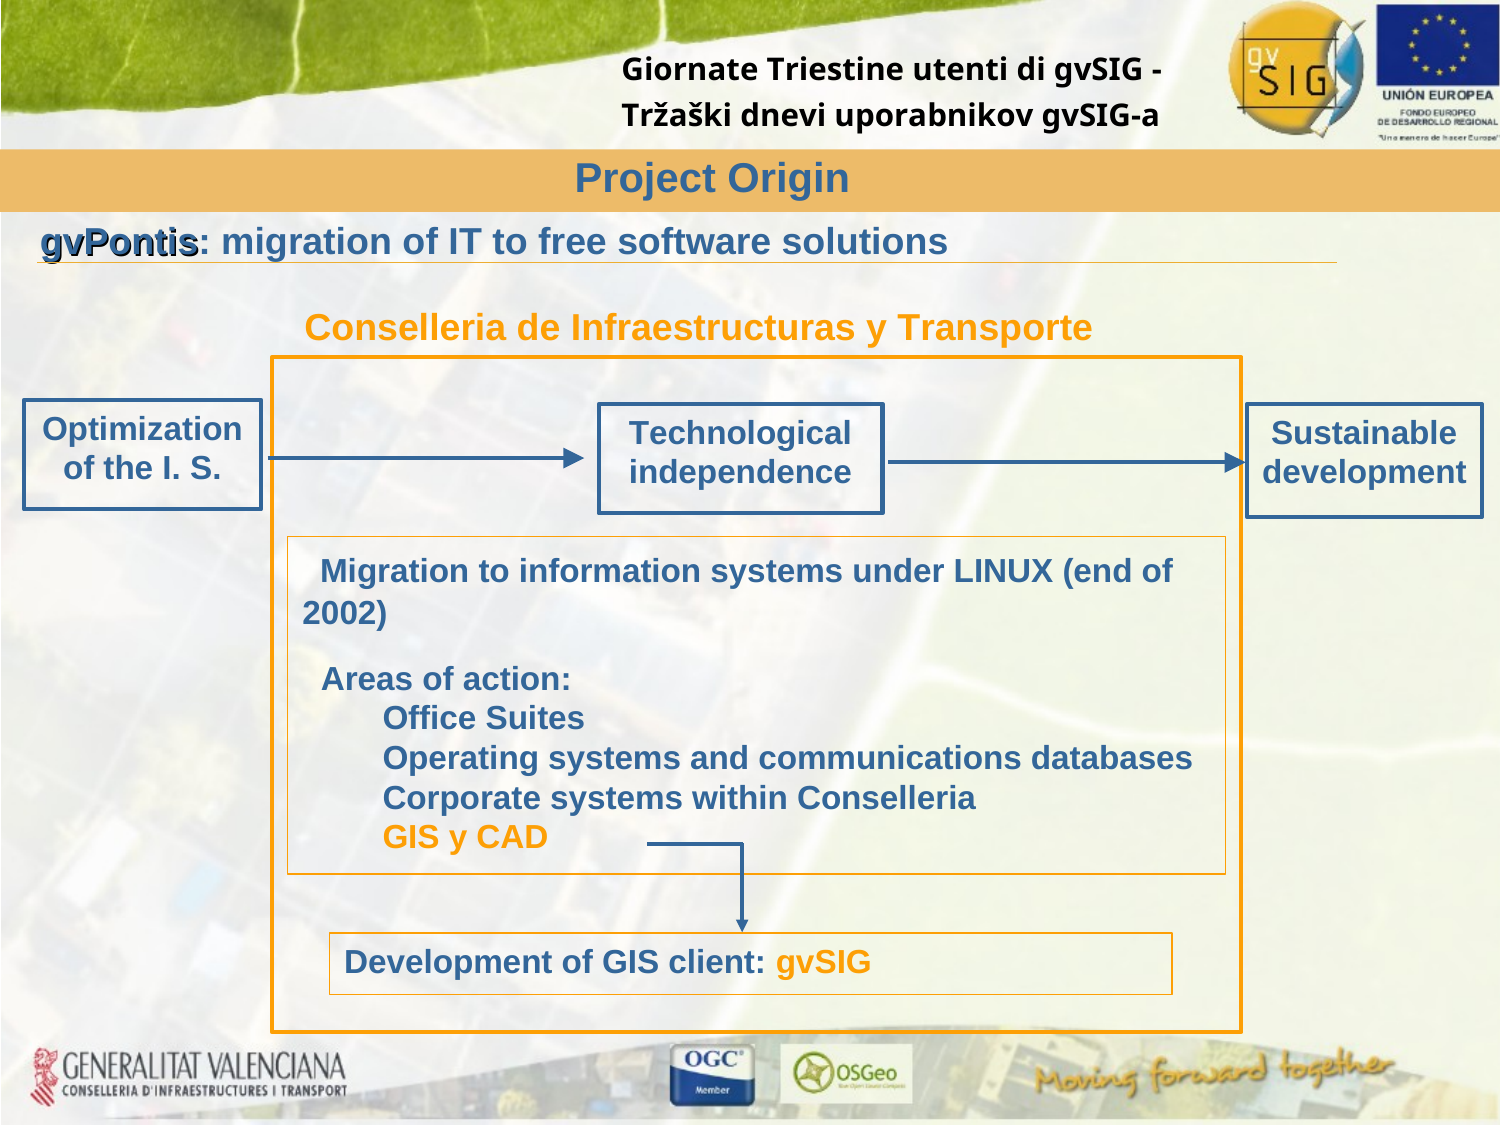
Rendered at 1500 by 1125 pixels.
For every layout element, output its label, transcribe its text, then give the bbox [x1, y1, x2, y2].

picture [1, 212, 1500, 1125]
text_box Development of GIS client: gvSIG [329, 932, 1172, 995]
text_box Conselleria de Infraestructuras y Transporte [289, 296, 1183, 406]
text_box gvPontis: migration of IT to free software solutions [24, 219, 1115, 274]
picture [1, 0, 1500, 149]
text_box Sustainable development [1246, 404, 1482, 521]
text_box Project Origin [0, 149, 1426, 219]
text_box Optimization of the I. S. [23, 399, 262, 558]
text_box Technological independence [598, 406, 883, 515]
text_box Migration to information systems under LINUX (end of 2002) Areas of action: Office Suites Operating systems and communications databases Corporate systems within Conselleria GIS y CAD [287, 536, 1226, 944]
